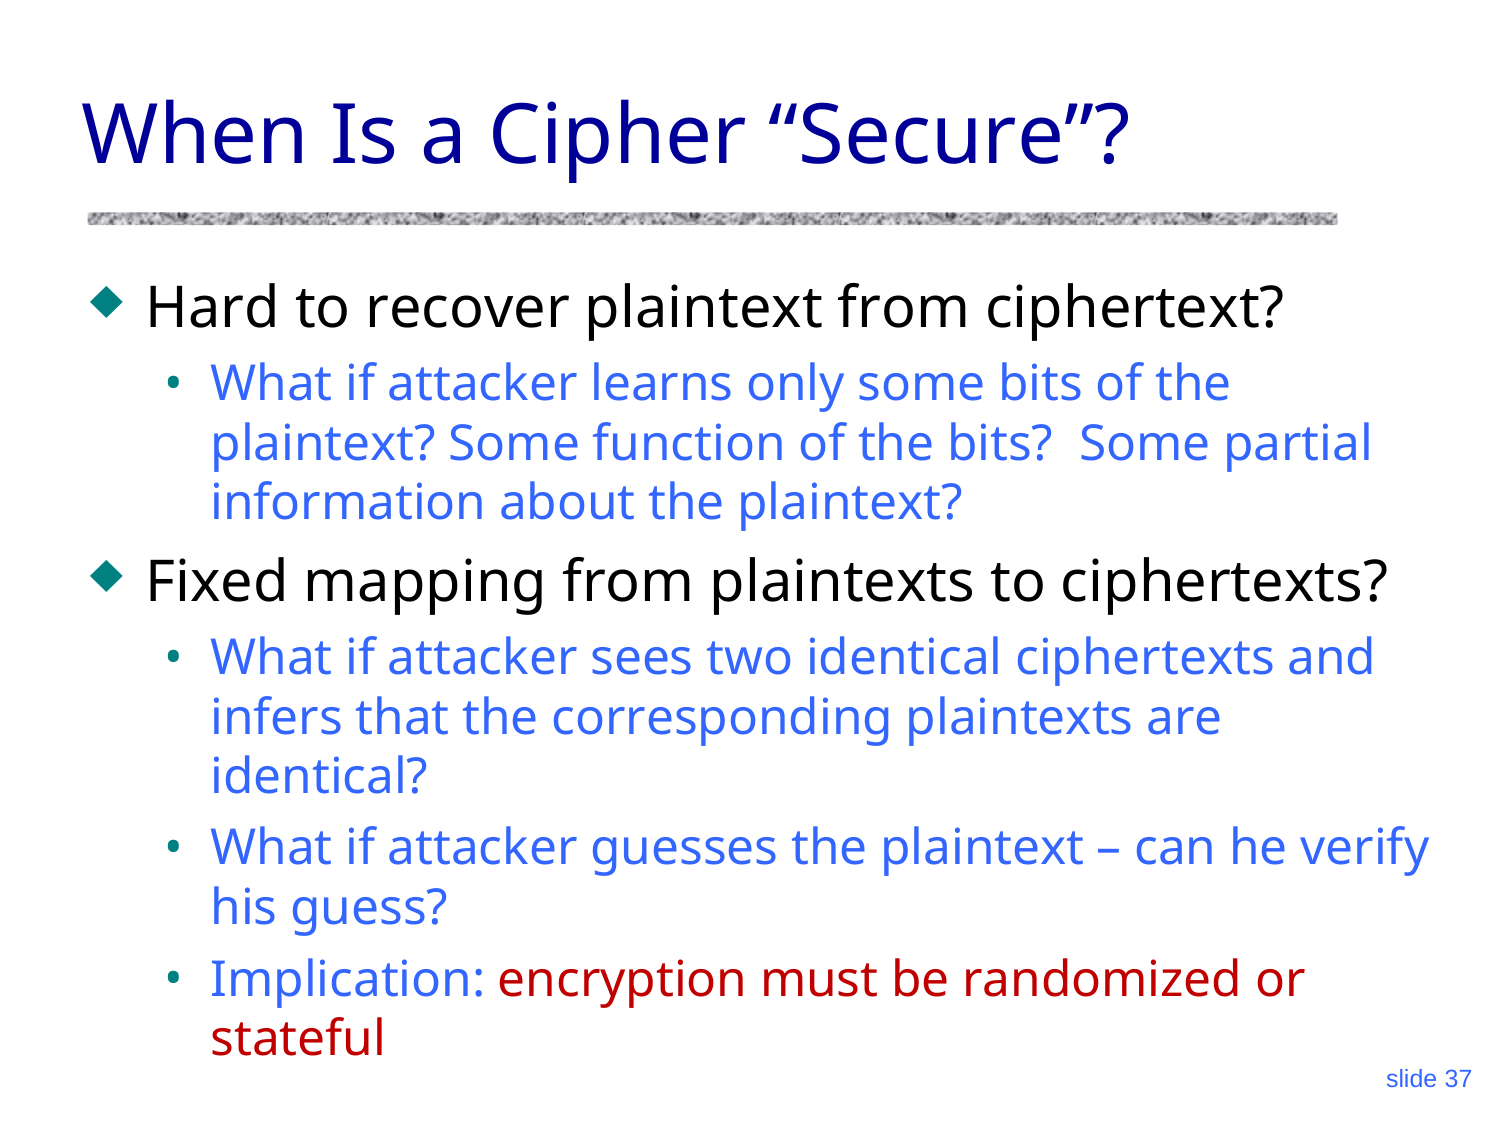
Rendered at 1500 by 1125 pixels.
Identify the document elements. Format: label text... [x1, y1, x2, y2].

title When Is a Cipher “Secure”? [66, 37, 1342, 188]
picture [87, 212, 1338, 226]
list Hard to recover plaintext from ciphertext? What if attacker learns only some bits of the plaintext? Some function of the bits? Some partial information about the plaintext? Fixed mapping from plaintexts to ciphertexts? What if attacker sees two identical ciphertexts and infers that the corresponding plaintexts are identical? What if attacker guesses the plaintext – can he verify his guess? Implication: encryption must be randomized or stateful [74, 262, 1450, 1075]
text_box slide <number> [1174, 1025, 1488, 1101]
